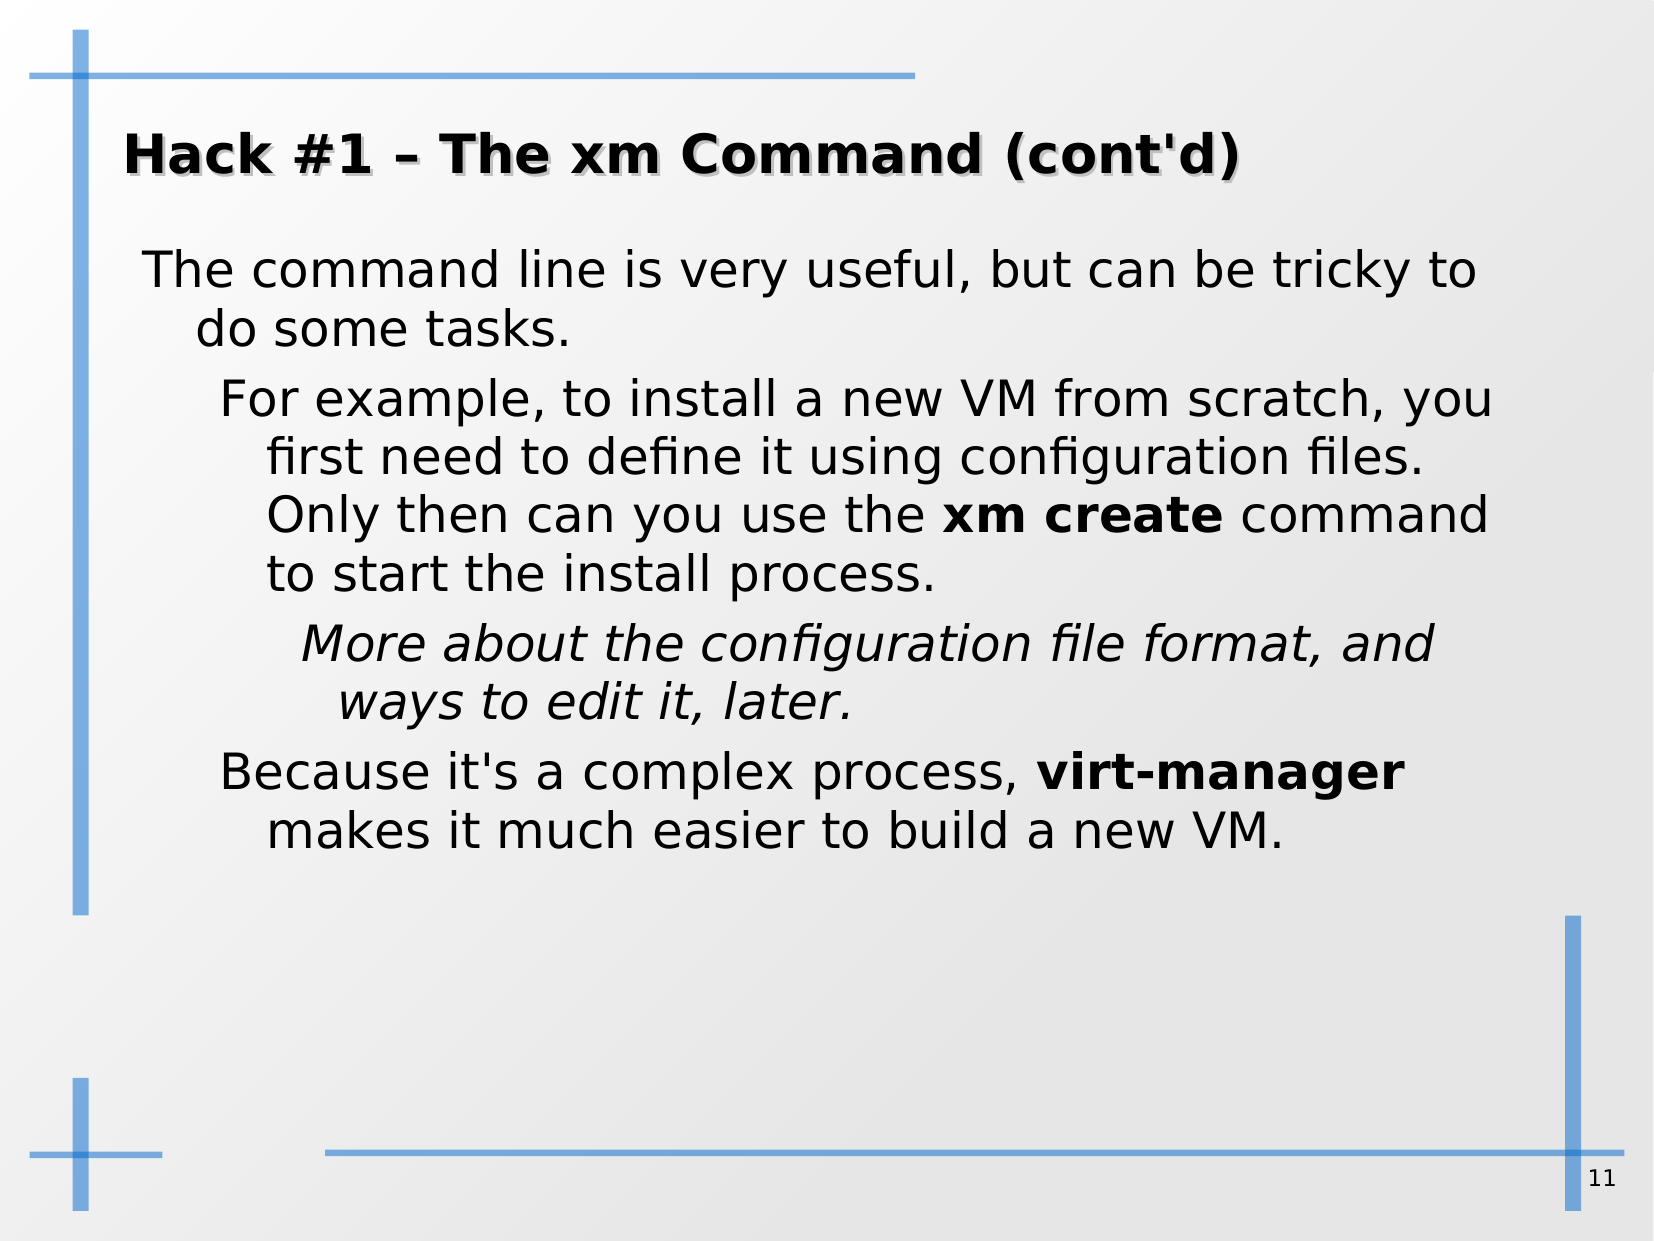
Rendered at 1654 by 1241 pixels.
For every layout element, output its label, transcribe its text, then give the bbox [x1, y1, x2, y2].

list The command line is very useful, but can be tricky to do some tasks. For example, to install a new VM from scratch, you first need to define it using configuration files. Only then can you use the xm create command to start the install process. More about the configuration file format, and ways to edit it, later. Because it's a complex process, virt-manager makes it much easier to build a new VM. [124, 241, 1526, 1133]
title Hack #1 – The xm Command (cont'd) [122, 91, 1524, 219]
